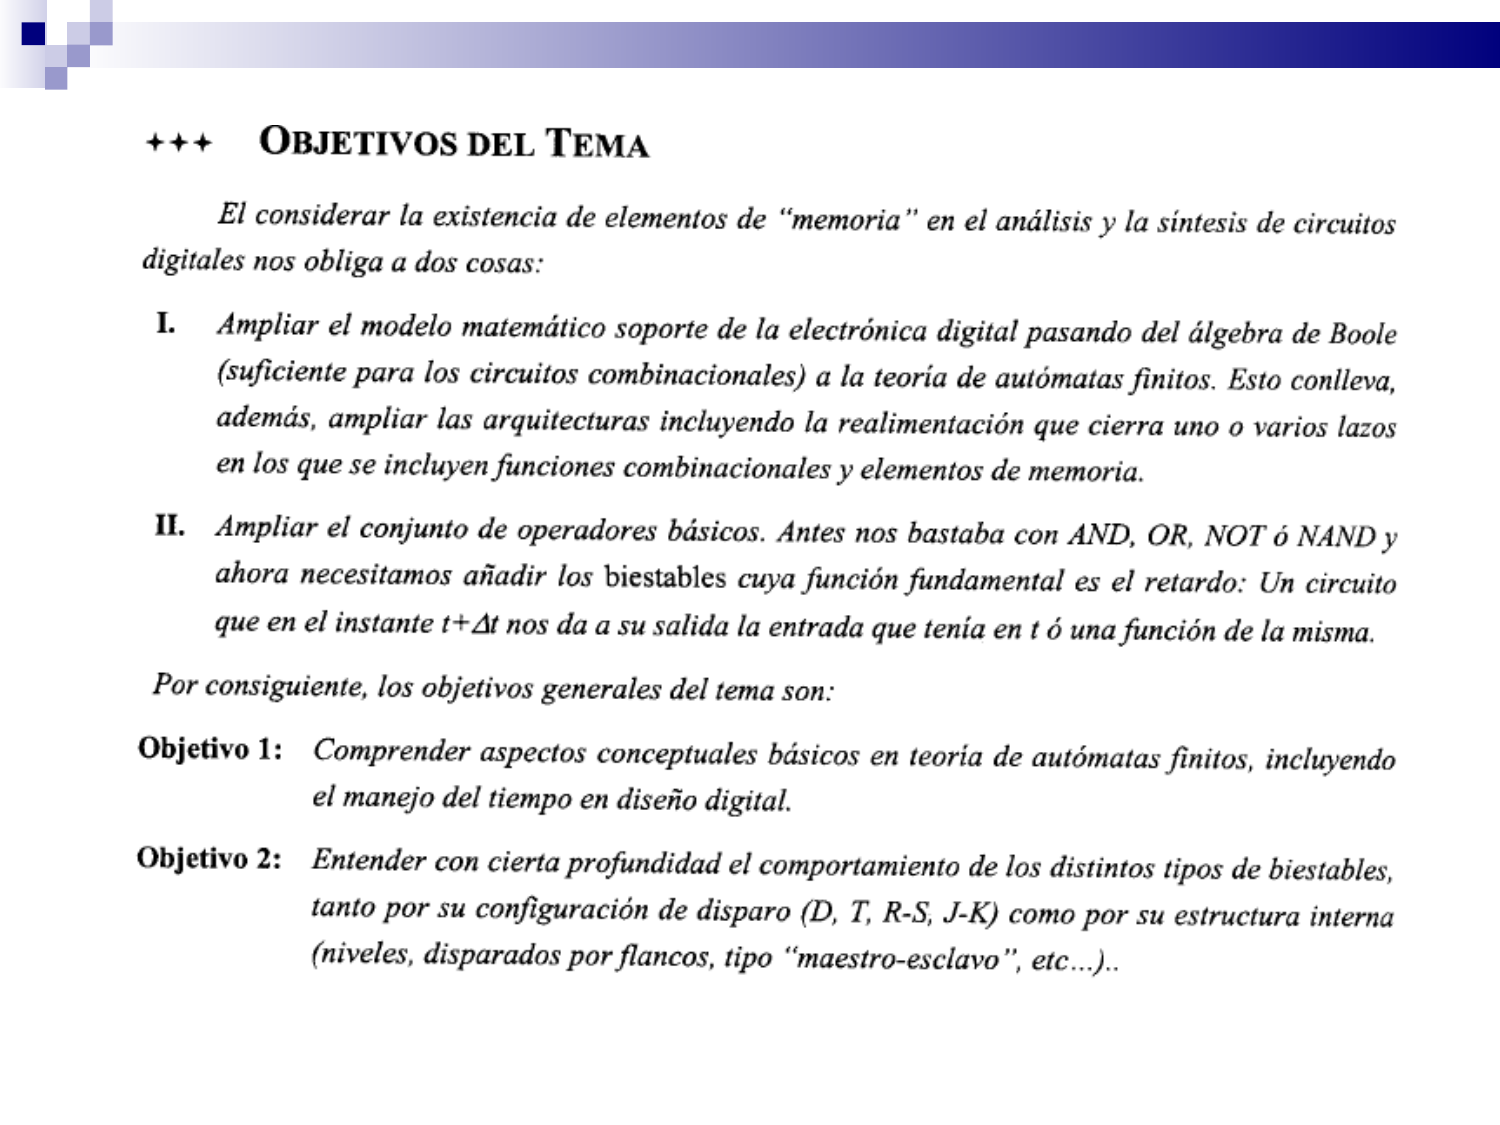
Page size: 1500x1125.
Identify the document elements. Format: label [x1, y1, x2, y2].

picture [112, 125, 1416, 997]
